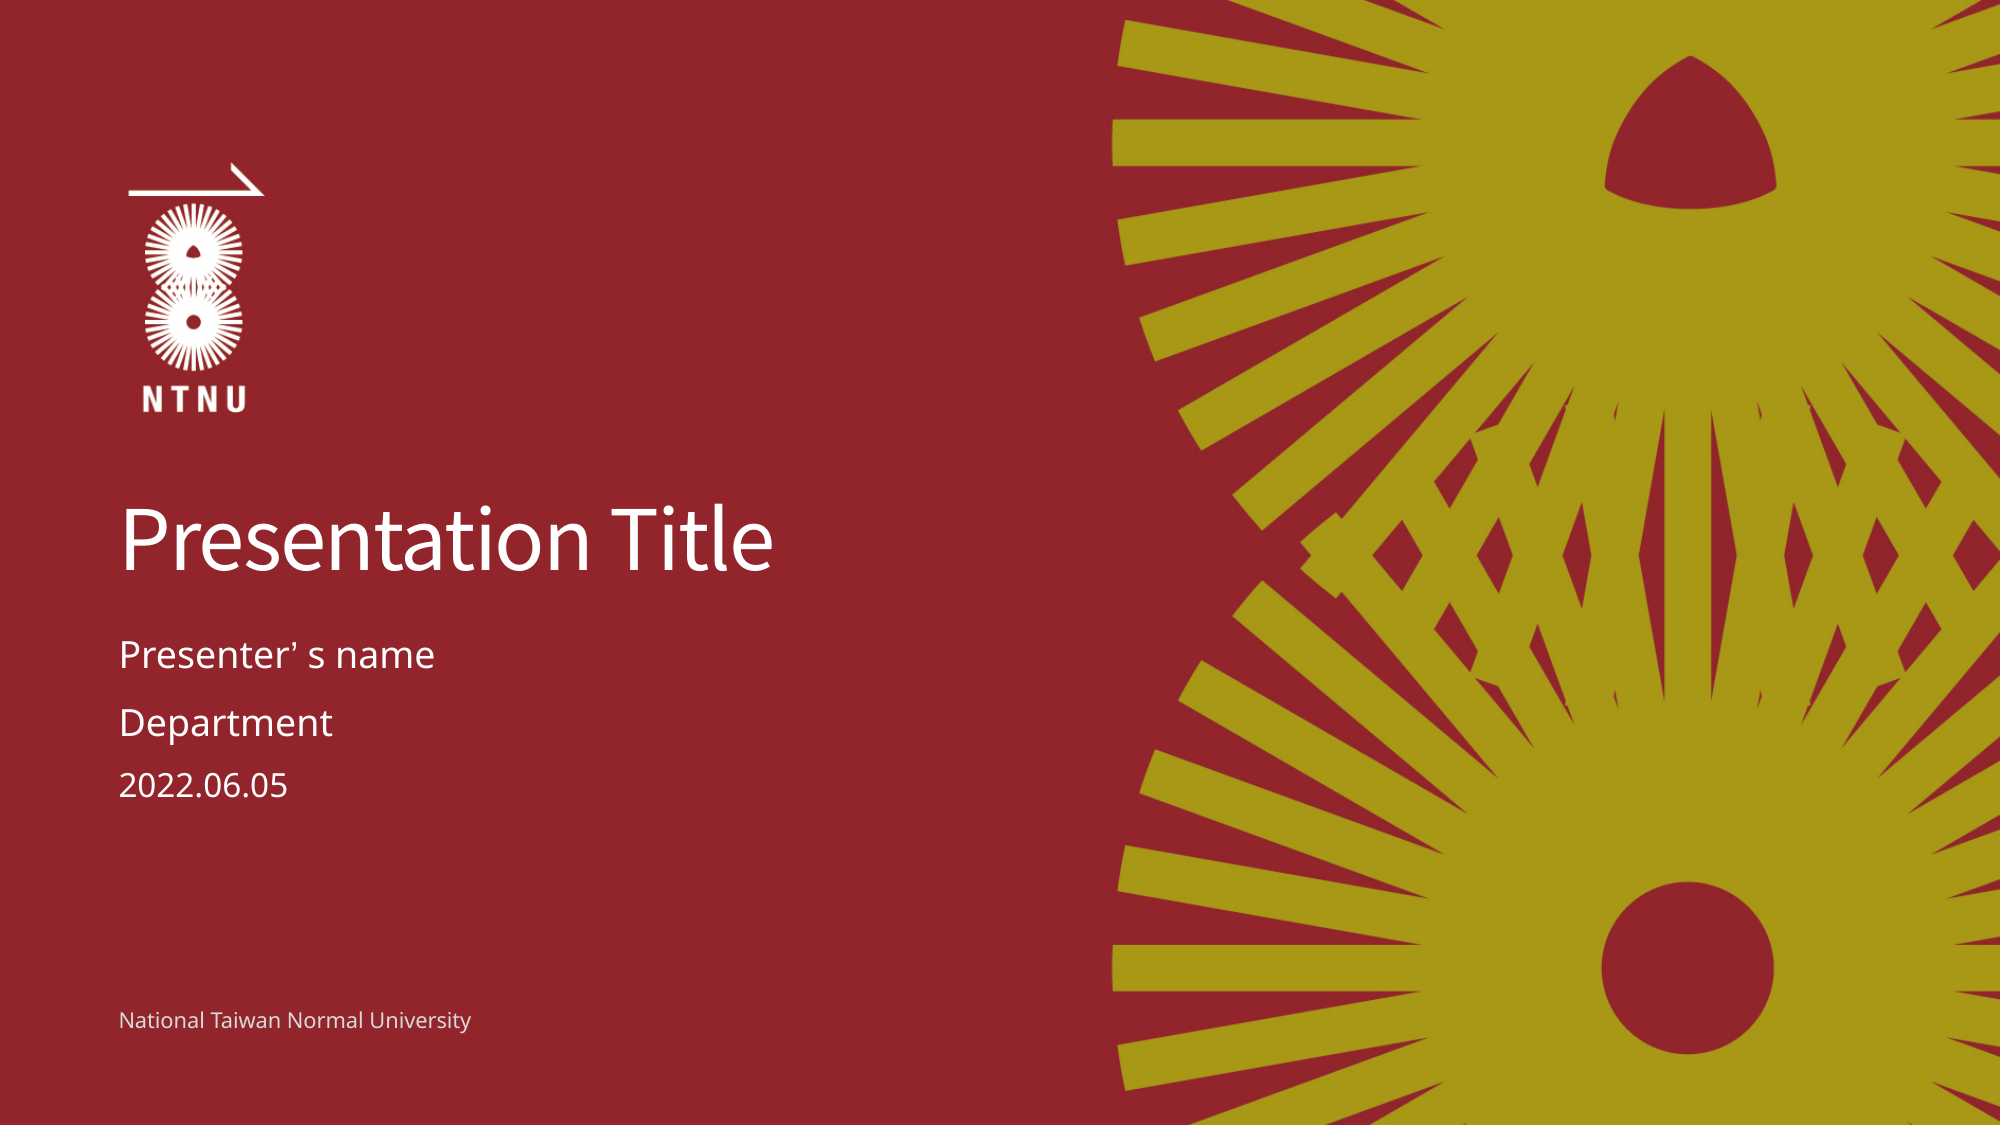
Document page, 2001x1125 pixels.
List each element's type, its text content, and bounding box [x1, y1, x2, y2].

title Presentation Title [103, 478, 1042, 595]
text_box National Taiwan Normal University [103, 999, 1042, 1041]
picture [0, 0, 2000, 1125]
text_box Presenter’ s name Department 2022.06.05 [103, 601, 1042, 812]
